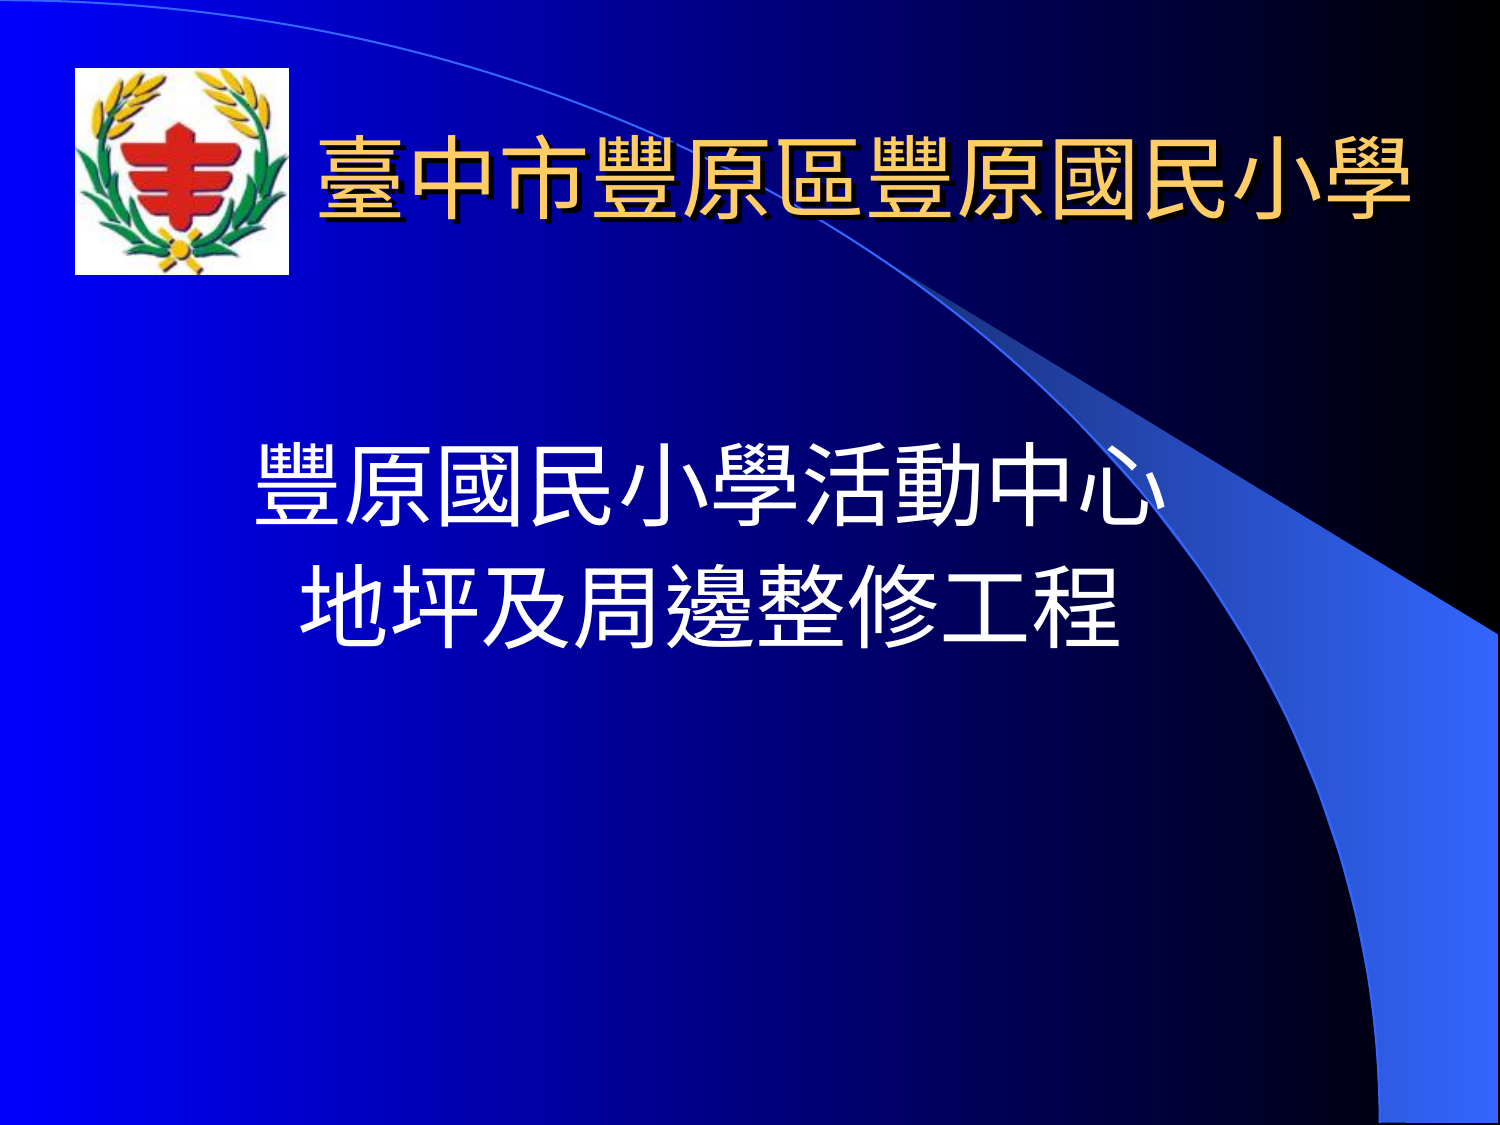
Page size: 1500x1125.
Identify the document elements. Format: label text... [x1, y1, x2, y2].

title 臺中市豐原區豐原國民小學 [277, 99, 1453, 362]
picture [75, 68, 289, 275]
list 豐原國民小學活動中心 地坪及周邊整修工程 [123, 432, 1399, 730]
